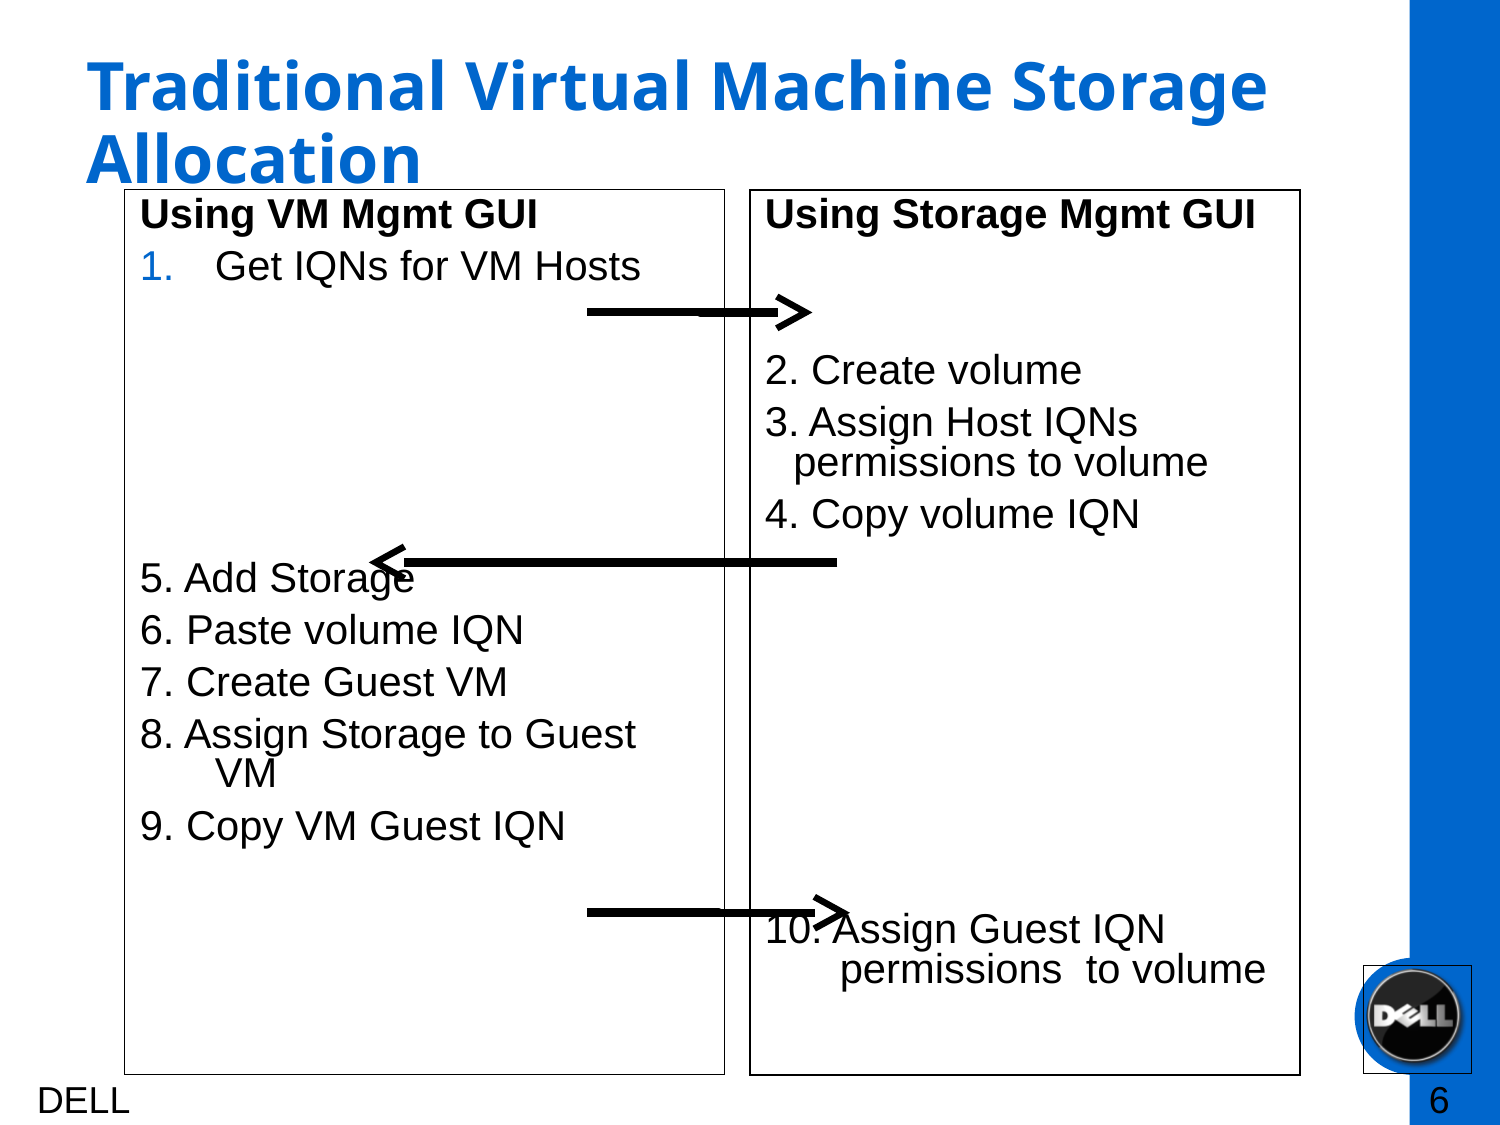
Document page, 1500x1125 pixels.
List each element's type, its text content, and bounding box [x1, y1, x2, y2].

slide_number 10 [1414, 1072, 1493, 1124]
text_box Using Storage Mgmt GUI 2. Create volume 3. Assign Host IQNs permissions to volume 4. Copy volume IQN 10. Assign Guest IQN permissions to volume [750, 189, 1300, 1075]
title Traditional Virtual Machine Storage Allocation [71, 25, 1352, 225]
picture [1364, 966, 1471, 1073]
text_box Using VM Mgmt GUI Get IQNs for VM Hosts 5. Add Storage 6. Paste volume IQN 7. Create Guest VM 8. Assign Storage to Guest VM 9. Copy VM Guest IQN [124, 189, 725, 1075]
